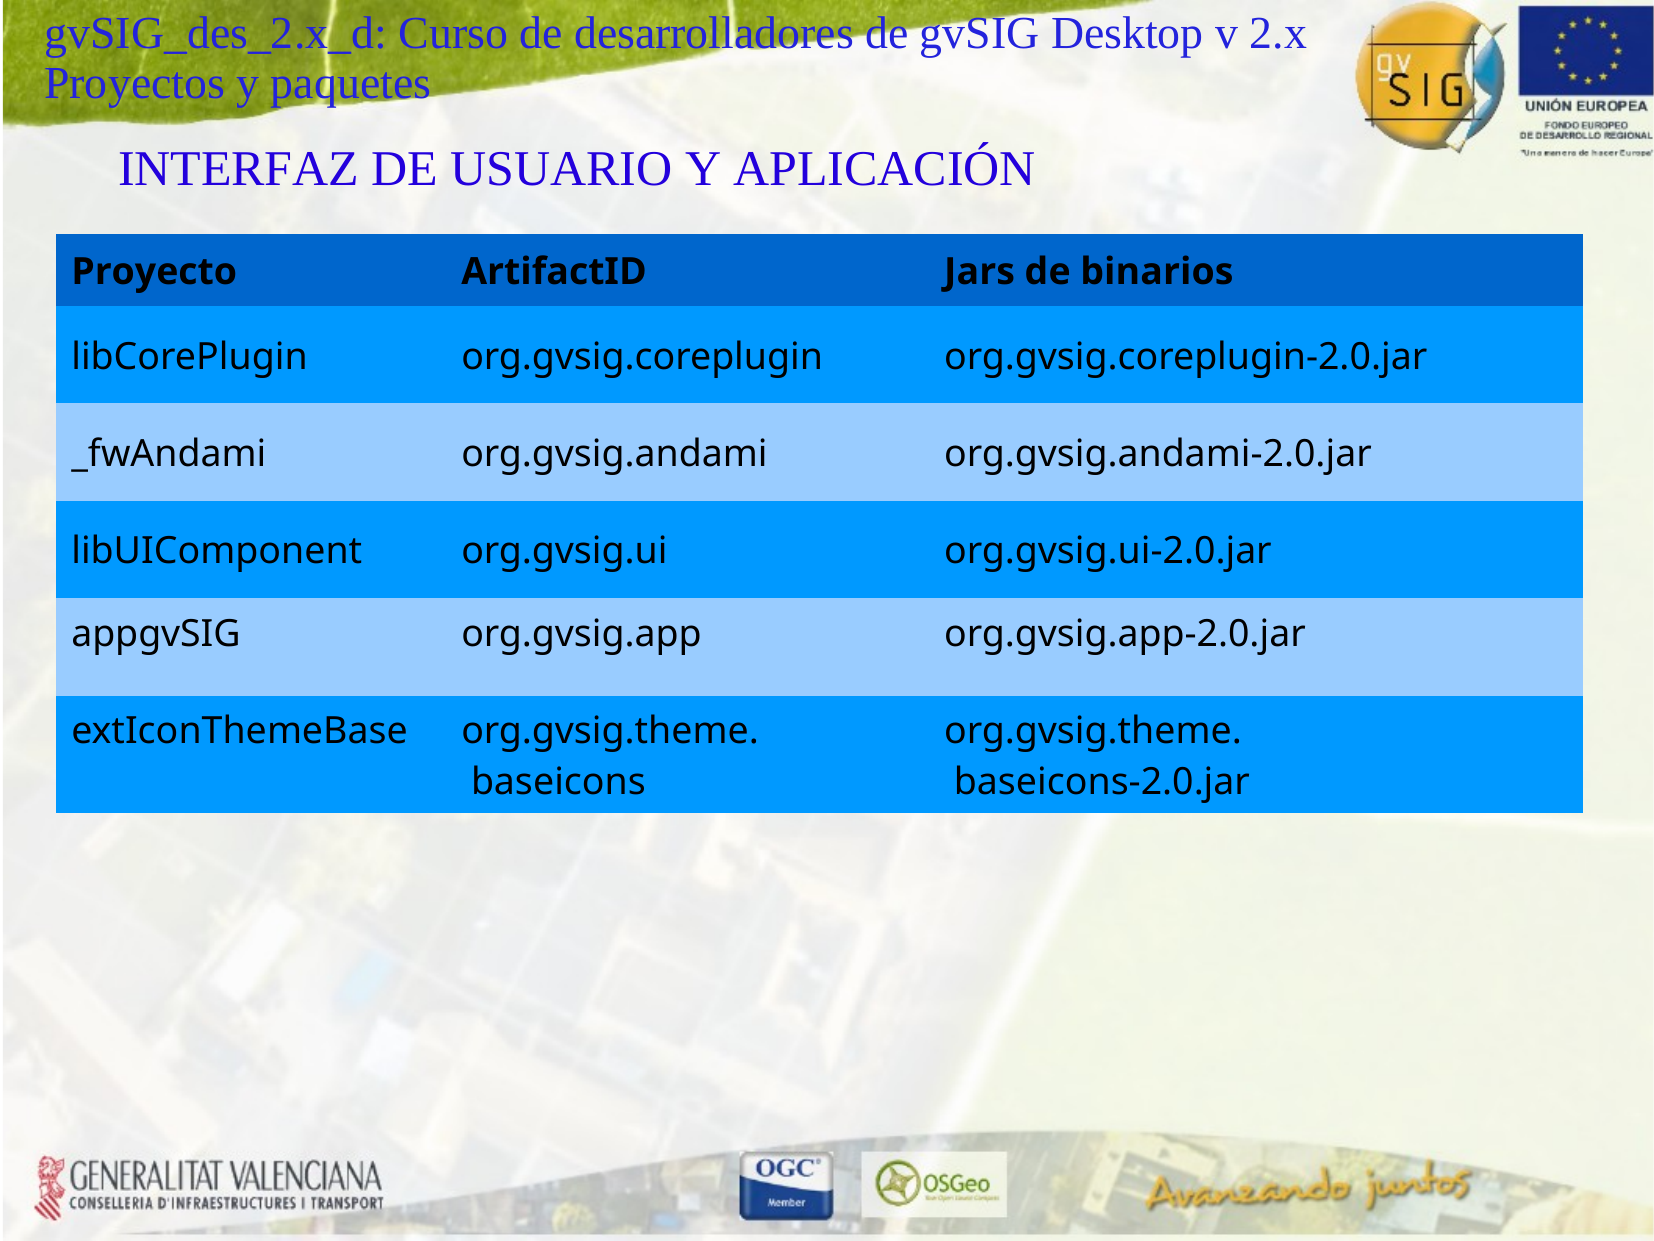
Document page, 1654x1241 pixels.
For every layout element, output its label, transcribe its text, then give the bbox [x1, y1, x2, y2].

table_header ArtifactID [446, 234, 929, 306]
picture [2, 0, 1654, 1241]
table_cell org.gvsig.andami-2.0.jar [929, 403, 1583, 501]
table_cell org.gvsig.theme. baseicons [446, 696, 929, 813]
table_cell extIconThemeBase [56, 696, 446, 813]
text_box [59, 813, 1447, 1063]
table_cell _fwAndami [56, 403, 446, 501]
table_header Proyecto [56, 234, 446, 306]
table_cell org.gvsig.coreplugin [446, 306, 929, 403]
table_cell org.gvsig.app-2.0.jar [929, 598, 1583, 696]
table_cell org.gvsig.app [446, 598, 929, 696]
table_header Jars de binarios [929, 234, 1583, 306]
table_cell org.gvsig.andami [446, 403, 929, 501]
table_cell org.gvsig.theme. baseicons-2.0.jar [929, 696, 1583, 813]
table_cell org.gvsig.ui [446, 501, 929, 598]
table_cell org.gvsig.ui-2.0.jar [929, 501, 1583, 598]
title INTERFAZ DE USUARIO Y APLICACIÓN [118, 94, 1447, 234]
table_cell libUIComponent [56, 501, 446, 598]
table_cell org.gvsig.coreplugin-2.0.jar [929, 306, 1583, 403]
table_cell libCorePlugin [56, 306, 446, 403]
table_cell appgvSIG [56, 598, 446, 696]
